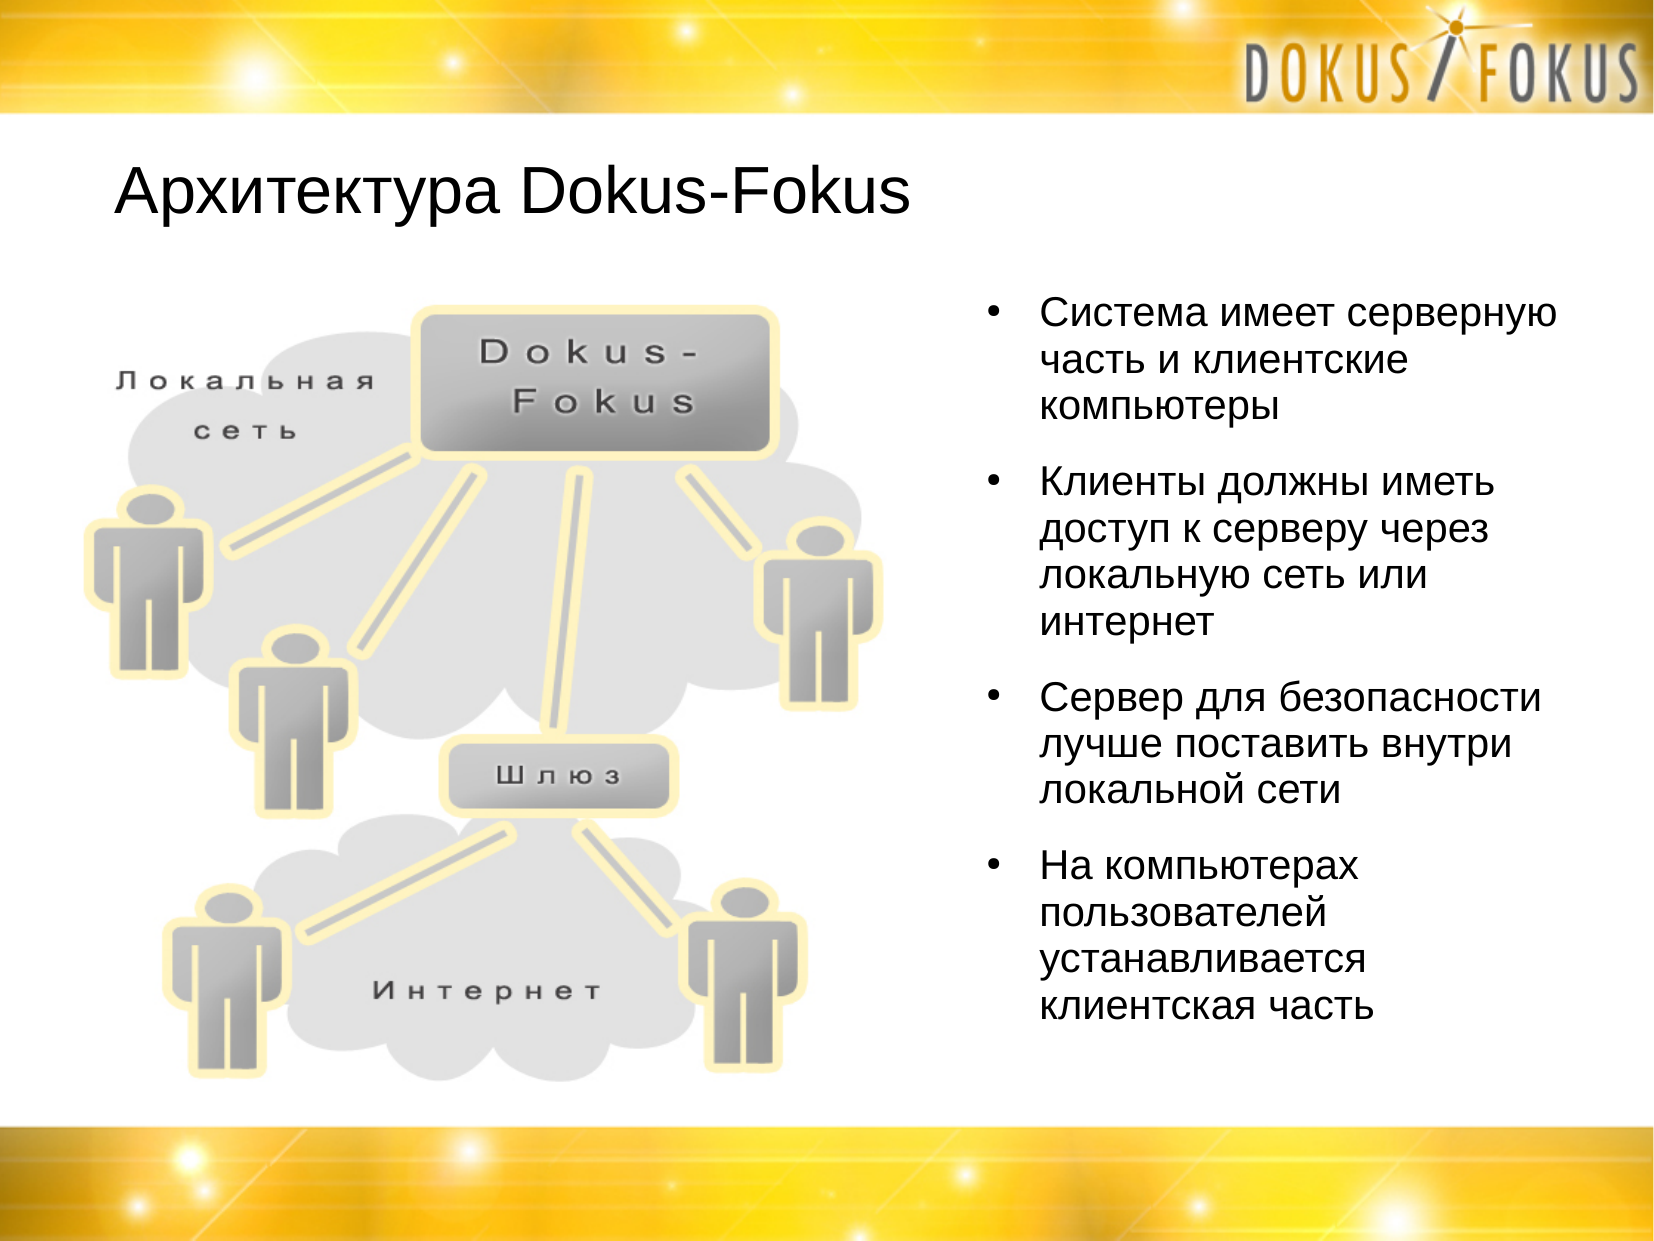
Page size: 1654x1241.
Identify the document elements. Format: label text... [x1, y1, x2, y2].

title Архитектура Dokus-Fokus [23, 115, 1004, 266]
list Система имеет серверную часть и клиентские компьютеры Клиенты должны иметь доступ к серверу через локальную сеть или интернет Сервер для безопасности лучше поставить внутри локальной сети На компьютерах пользователей устанавливается клиентская часть [968, 288, 1595, 1093]
picture [0, 0, 1654, 1241]
